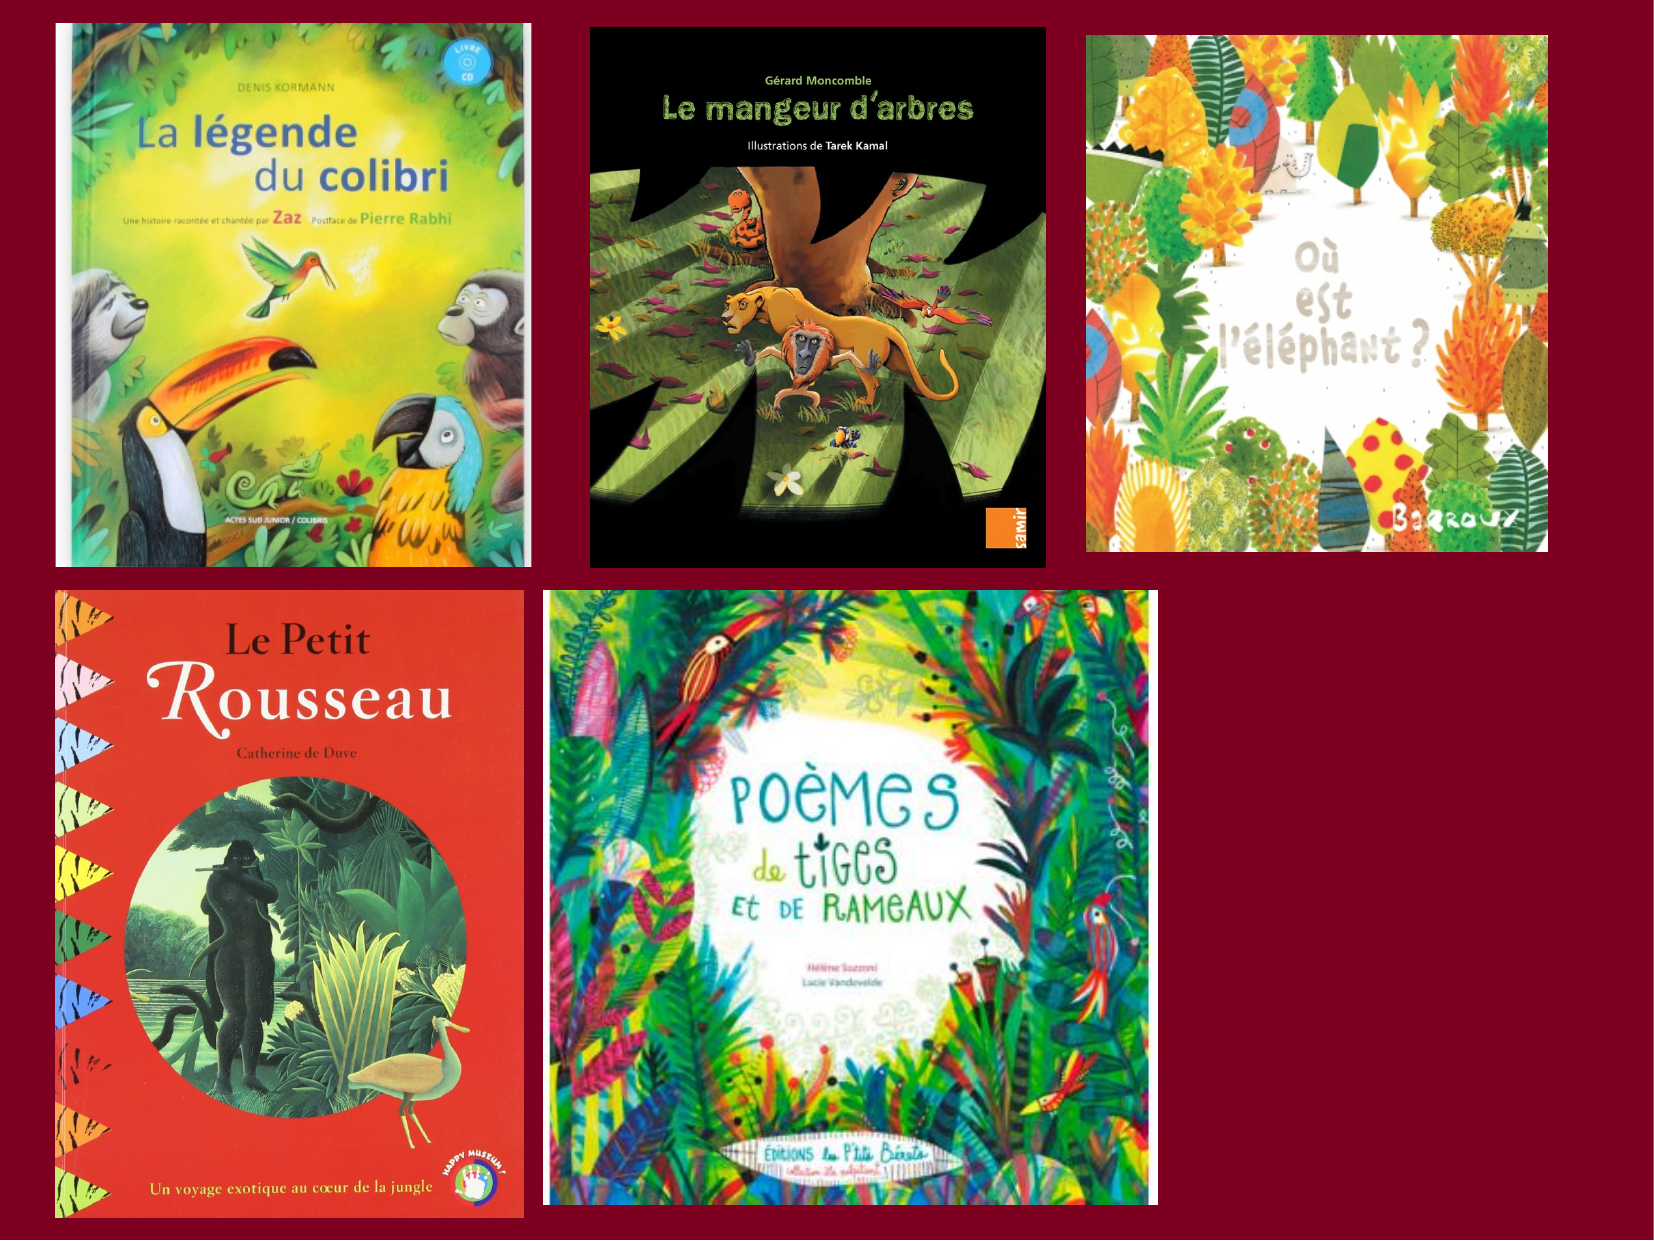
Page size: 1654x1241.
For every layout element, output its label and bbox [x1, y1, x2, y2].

picture [543, 590, 1158, 1205]
picture [55, 590, 524, 1218]
picture [590, 27, 1046, 568]
picture [1086, 35, 1548, 552]
picture [55, 23, 532, 567]
